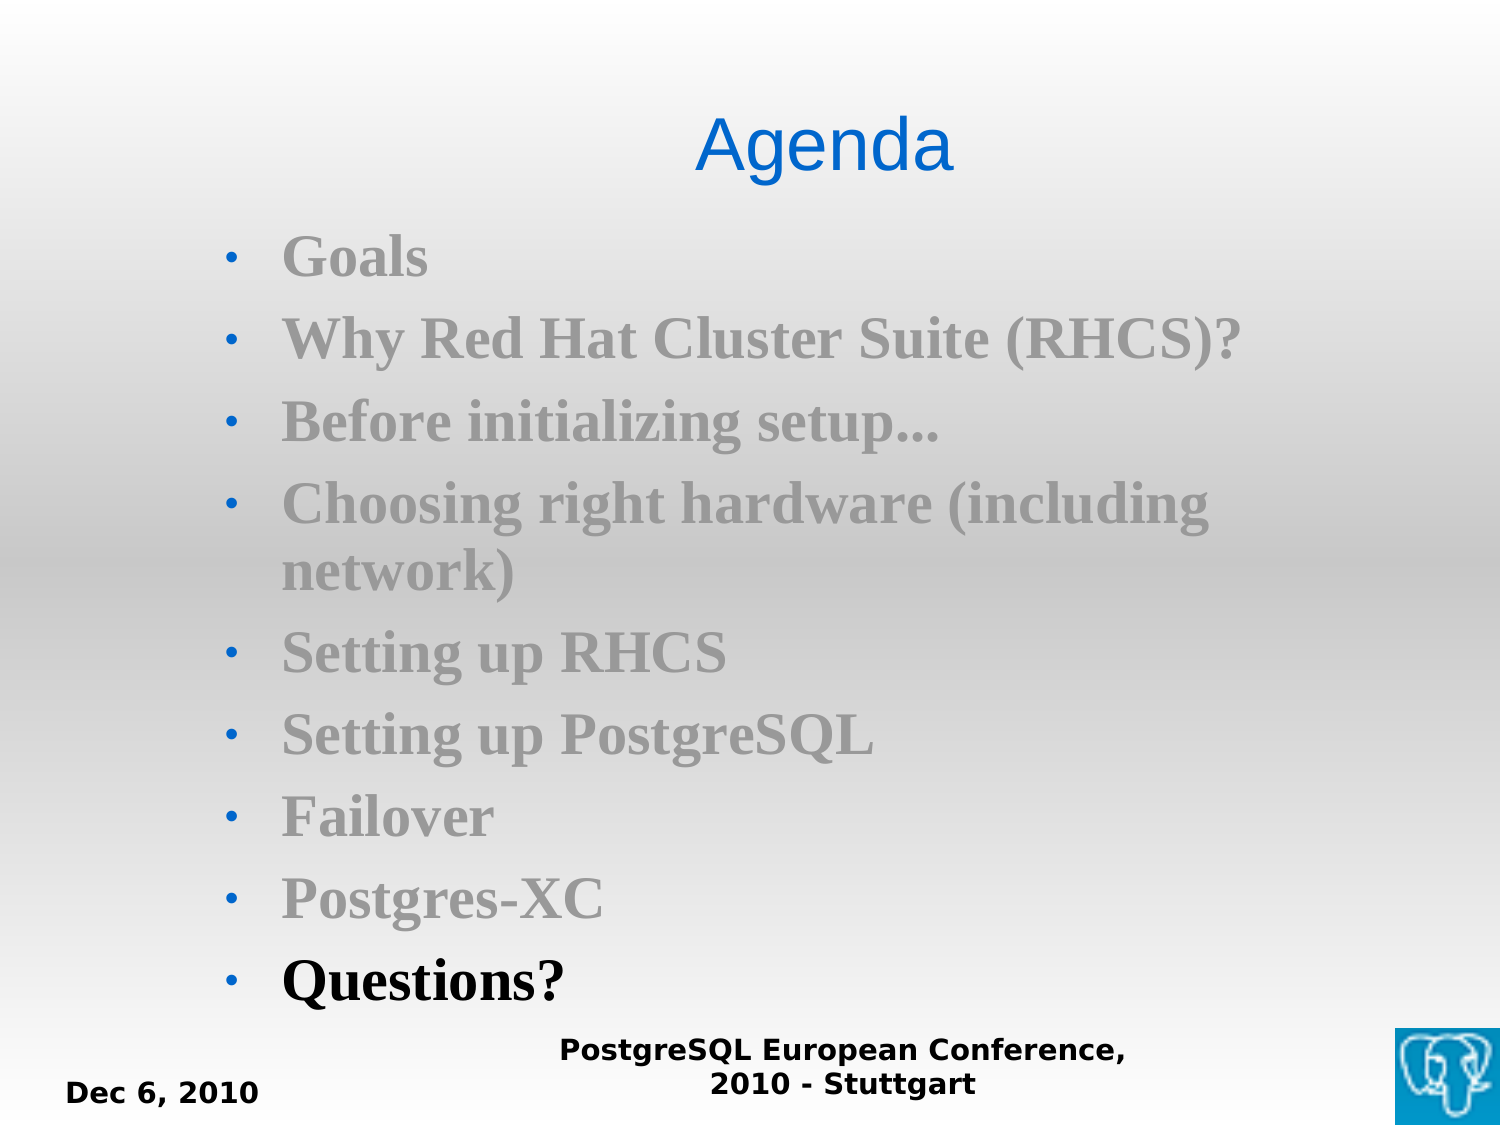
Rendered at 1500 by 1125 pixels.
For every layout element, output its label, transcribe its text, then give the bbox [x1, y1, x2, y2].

title Agenda [224, 49, 1425, 222]
picture [1400, 1033, 1492, 1118]
list Goals Why Red Hat Cluster Suite (RHCS)? Before initializing setup... Choosing right hardware (including network) Setting up RHCS Setting up PostgreSQL Failover Postgres-XC Questions? [224, 222, 1425, 1014]
